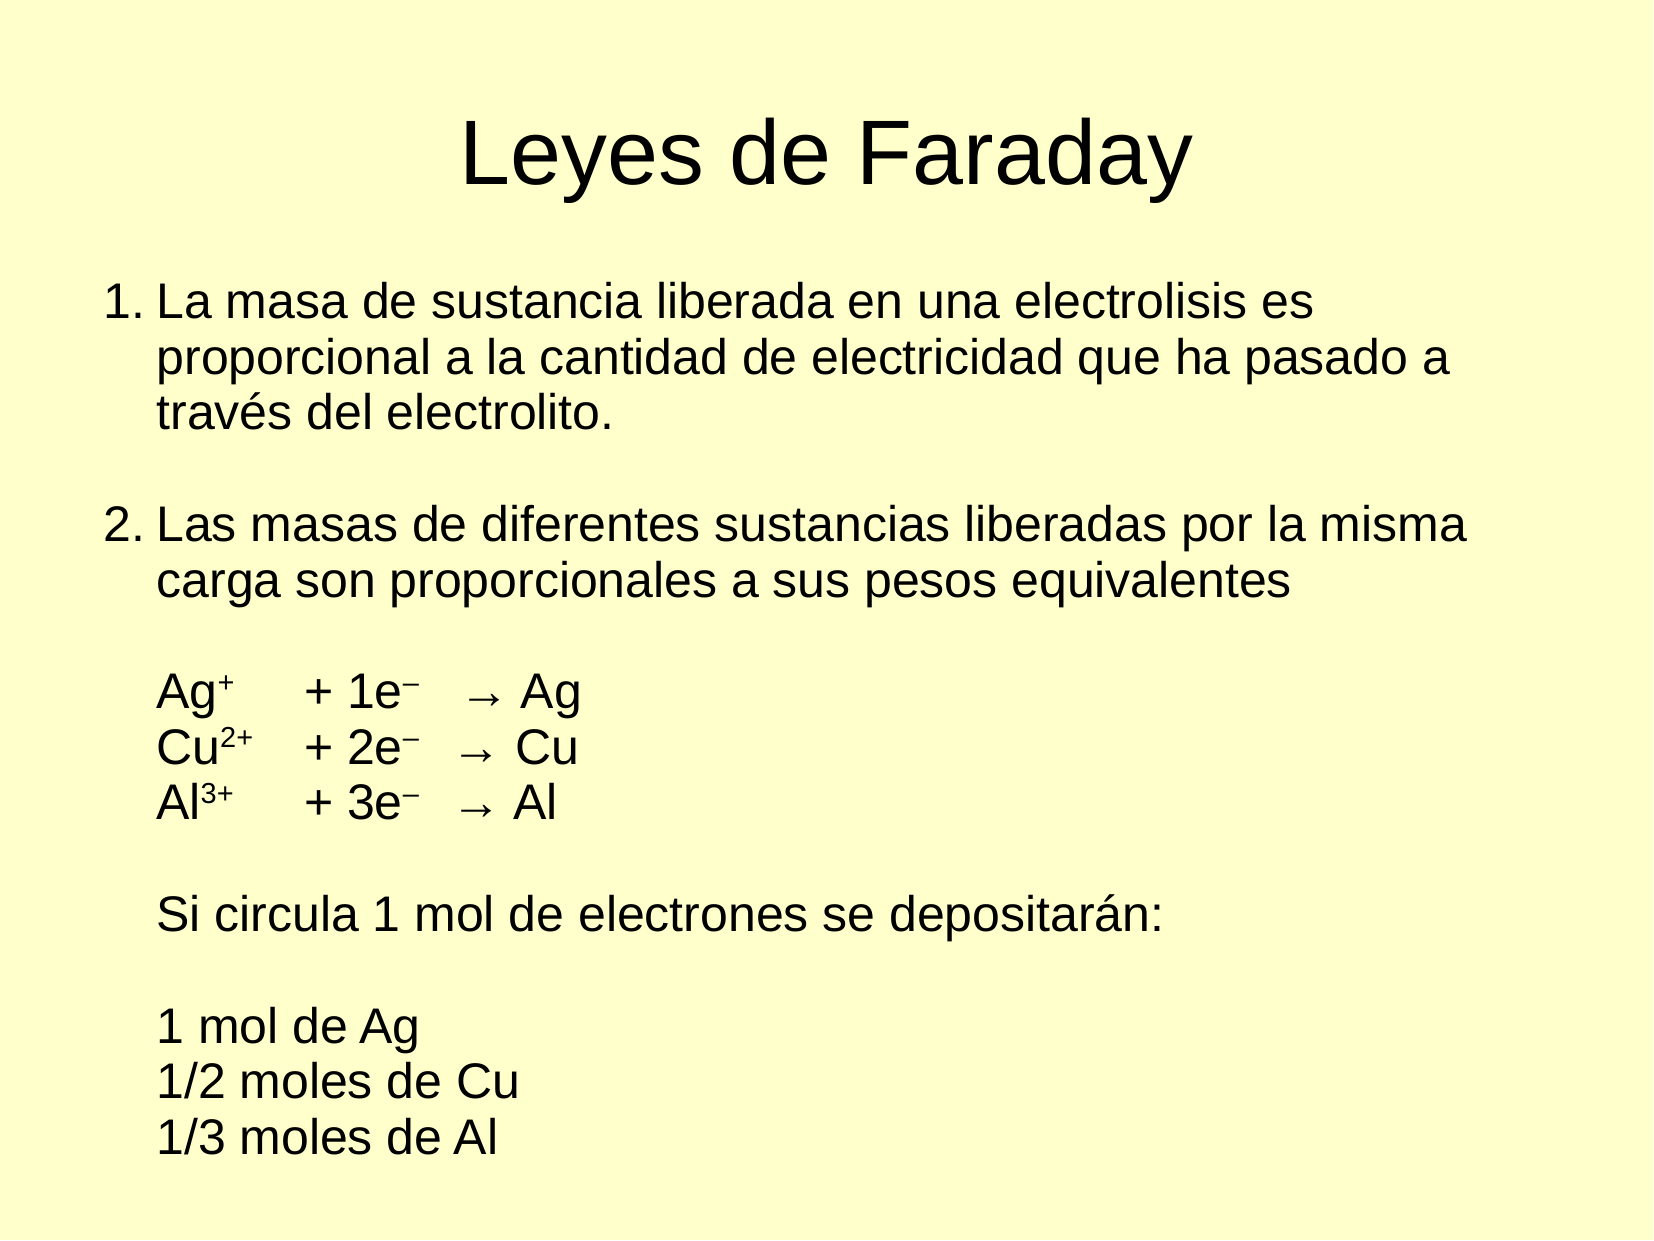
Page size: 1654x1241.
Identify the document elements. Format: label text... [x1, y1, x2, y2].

text_box La masa de sustancia liberada en una electrolisis es proporcional a la cantidad de electricidad que ha pasado a través del electrolito. Las masas de diferentes sustancias liberadas por la misma carga son proporcionales a sus pesos equivalentes Ag+ + 1e‒ → Ag Cu2+ + 2e‒ → Cu Al3+ + 3e‒ → Al Si circula 1 mol de electrones se depositarán: 1 mol de Ag 1/2 moles de Cu 1/3 moles de Al [88, 265, 1565, 1173]
title Leyes de Faraday [82, 49, 1571, 257]
